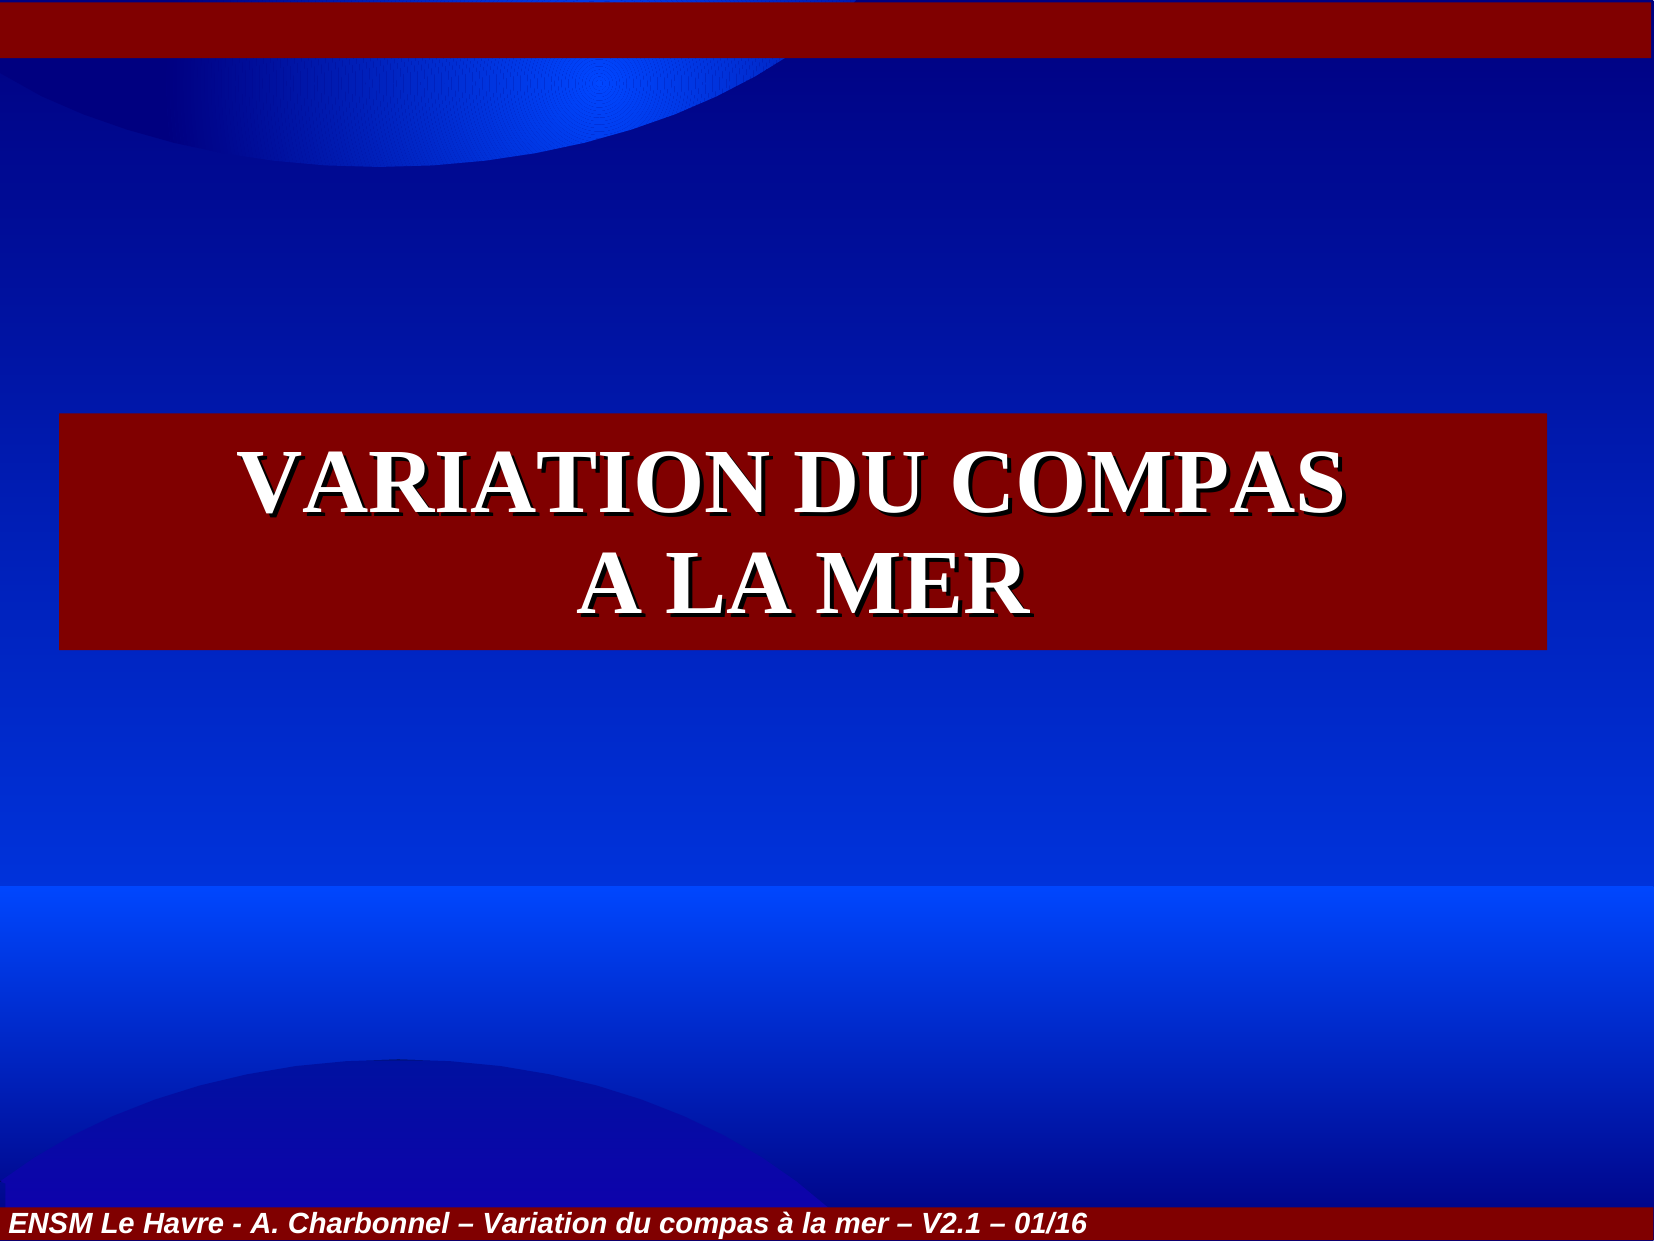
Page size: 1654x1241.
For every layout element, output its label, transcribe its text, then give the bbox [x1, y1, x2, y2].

title VARIATION DU COMPAS A LA MER [59, 413, 1548, 651]
text_box ENSM Le Havre - A. Charbonnel – Variation du compas à la mer – V2.1 – 01/16 [0, 1207, 1654, 1241]
text_box [0, 2, 1652, 59]
